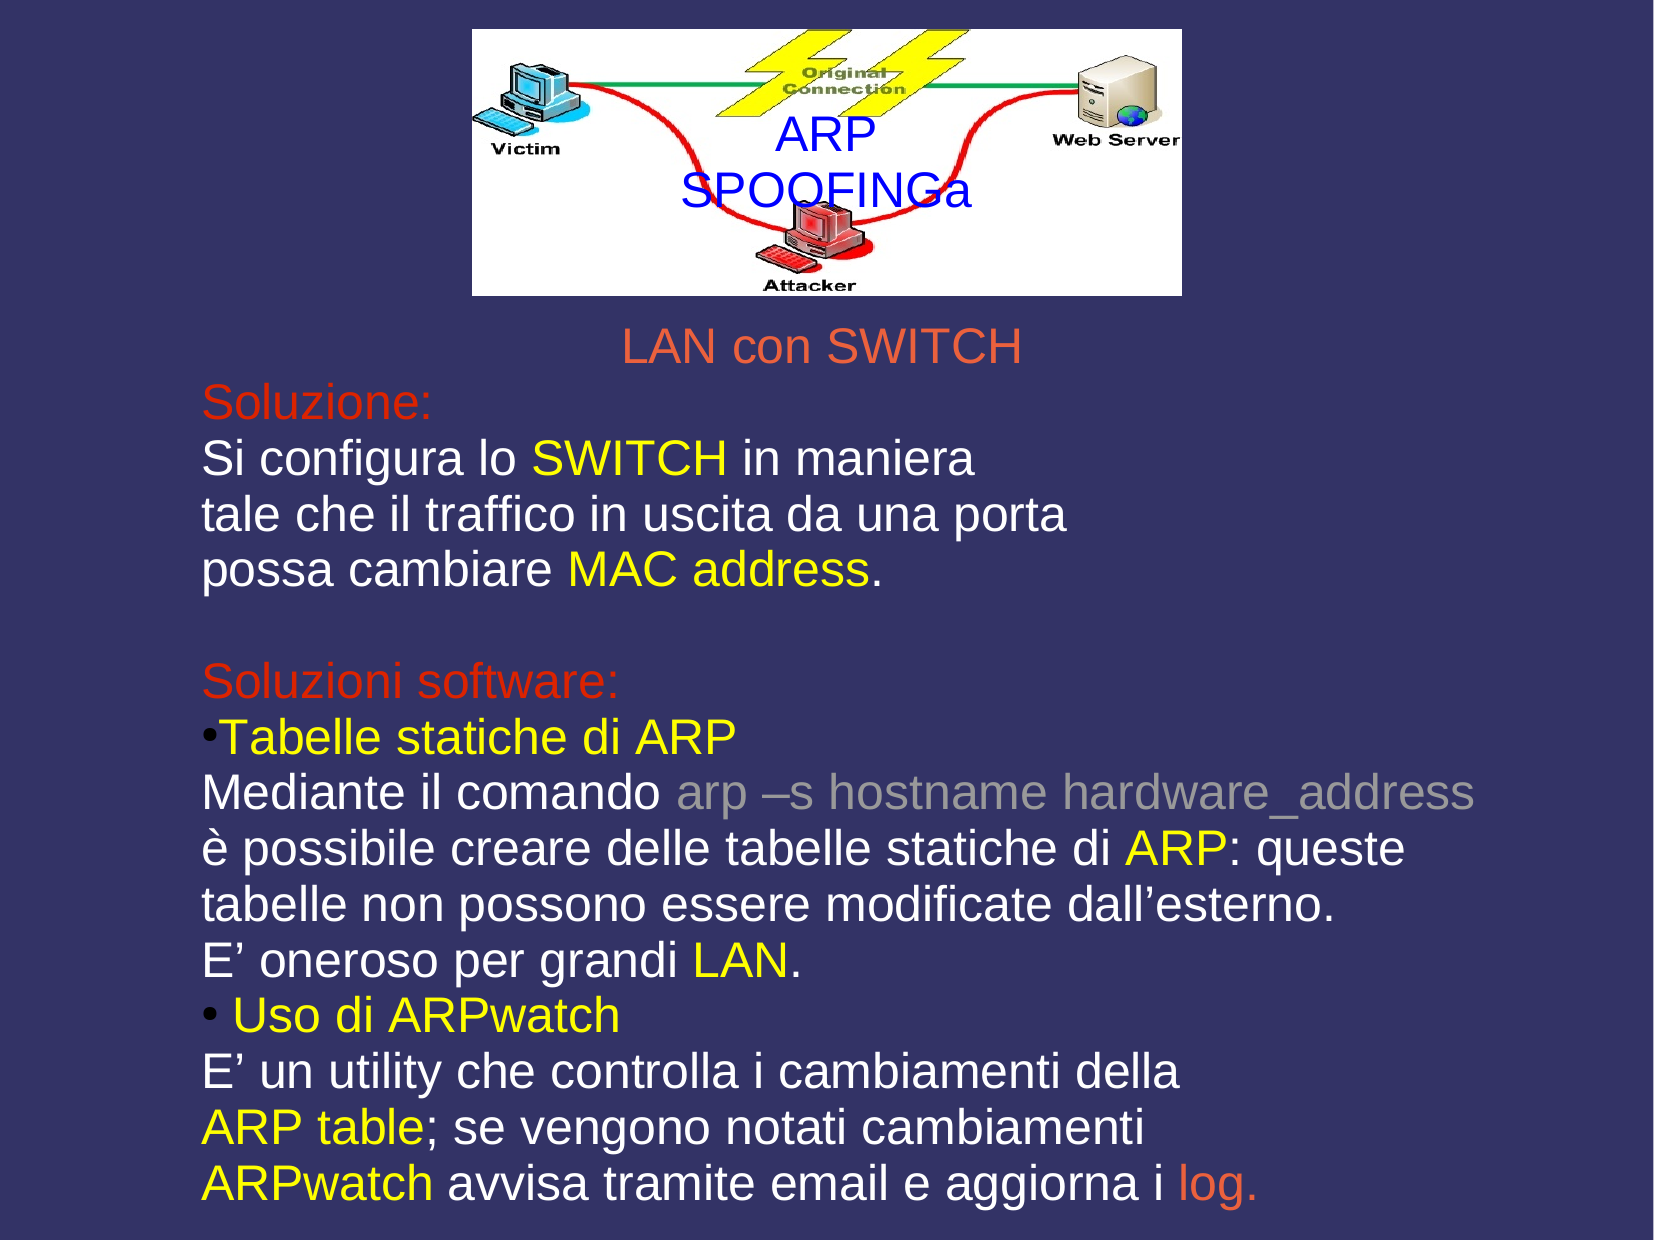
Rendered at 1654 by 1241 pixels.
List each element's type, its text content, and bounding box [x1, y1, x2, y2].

text_box LAN con SWITCH Soluzione: Si configura lo SWITCH in maniera tale che il traffico in uscita da una porta possa cambiare MAC address. Soluzioni software: Tabelle statiche di ARP Mediante il comando arp –s hostname hardware_address è possibile creare delle tabelle statiche di ARP: queste tabelle non possono essere modificate dall’esterno. E’ oneroso per grandi LAN. Uso di ARPwatch E’ un utility che controlla i cambiamenti della ARP table; se vengono notati cambiamenti ARPwatch avvisa tramite email e aggiorna i log. [201, 318, 1477, 1211]
picture [472, 29, 1182, 296]
